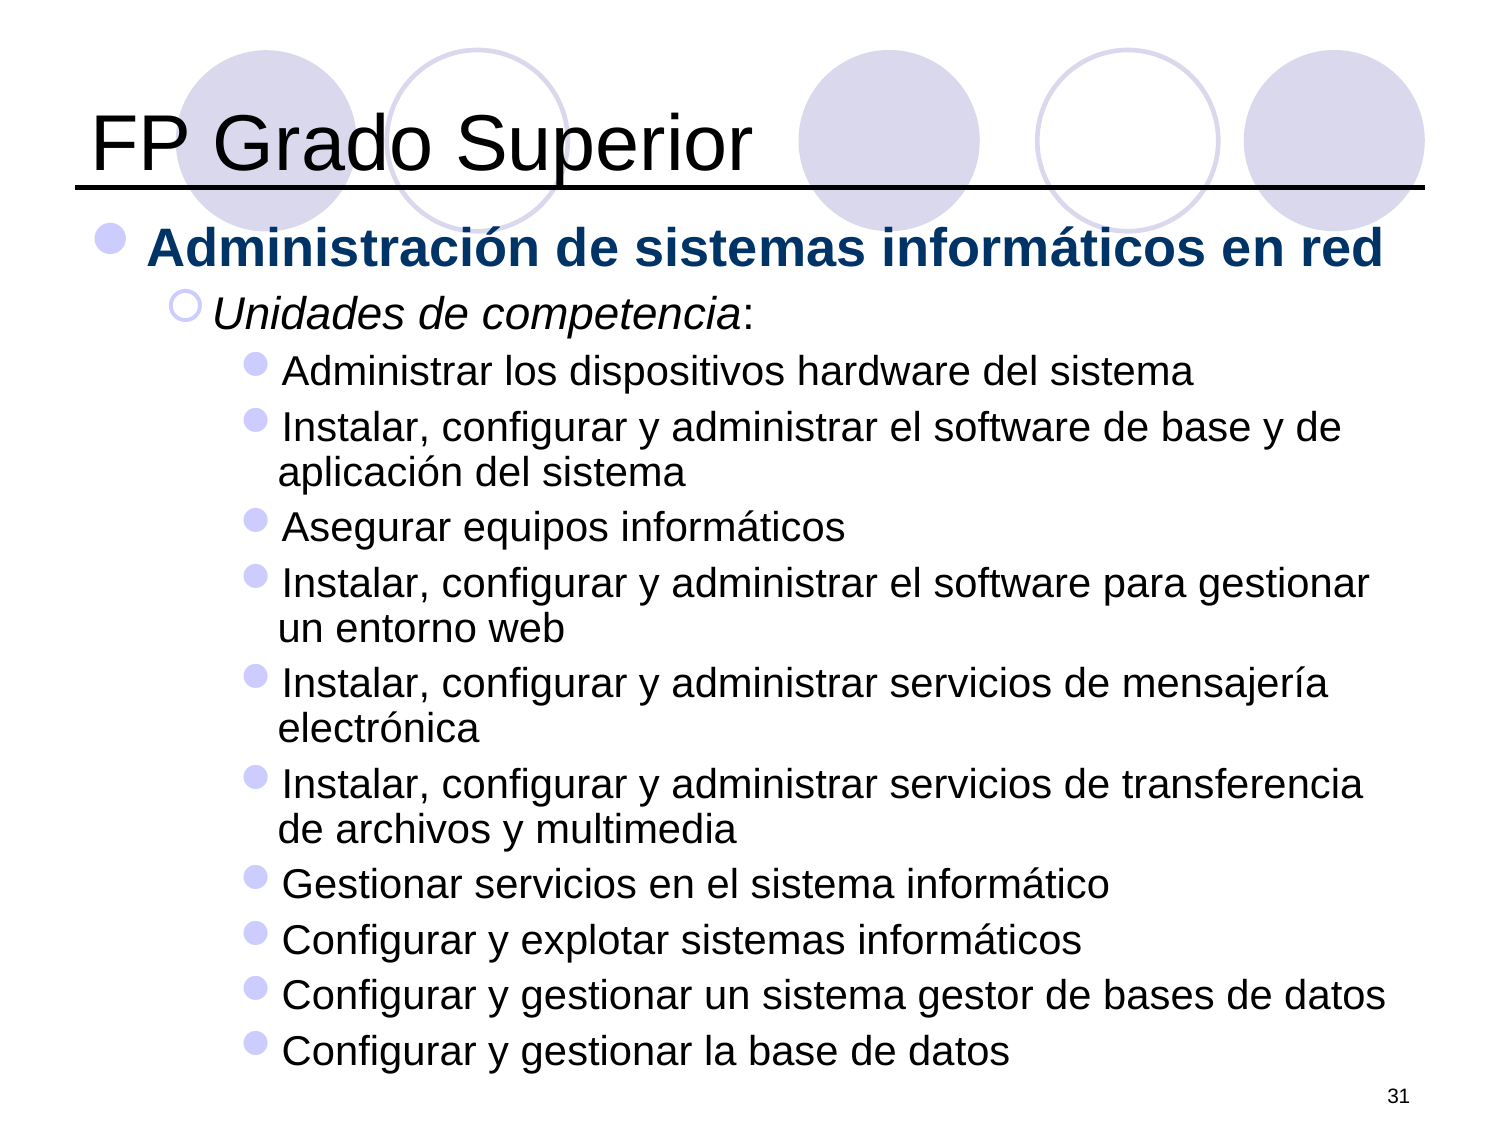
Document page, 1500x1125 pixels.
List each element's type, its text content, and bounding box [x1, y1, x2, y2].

title FP Grado Superior [75, 45, 1426, 212]
list Administración de sistemas informáticos en red Unidades de competencia: Administrar los dispositivos hardware del sistema Instalar, configurar y administrar el software de base y de aplicación del sistema Asegurar equipos informáticos Instalar, configurar y administrar el software para gestionar un entorno web Instalar, configurar y administrar servicios de mensajería electrónica Instalar, configurar y administrar servicios de transferencia de archivos y multimedia Gestionar servicios en el sistema informático Configurar y explotar sistemas informáticos Configurar y gestionar un sistema gestor de bases de datos Configurar y gestionar la base de datos [75, 212, 1426, 1125]
